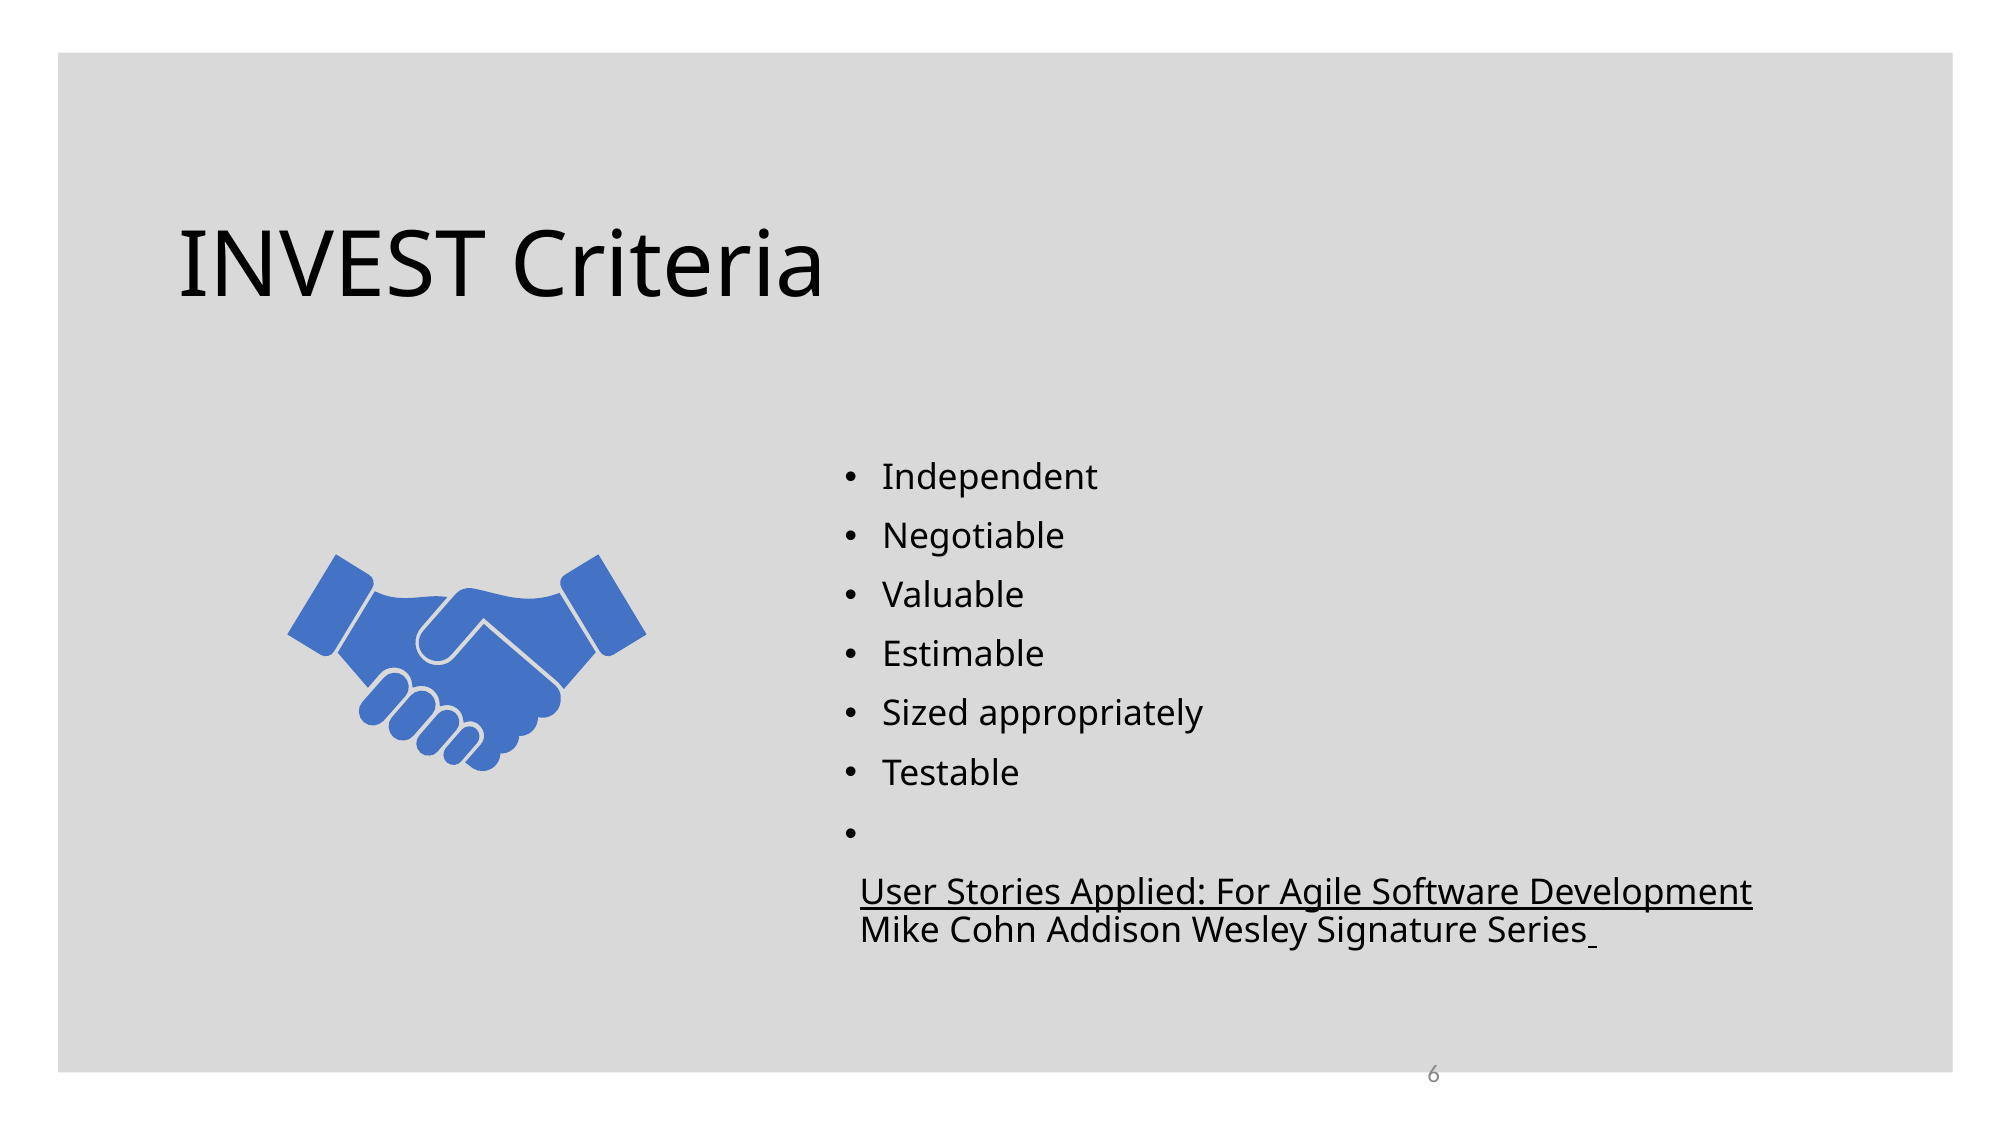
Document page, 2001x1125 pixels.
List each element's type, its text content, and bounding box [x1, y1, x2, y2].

list Independent Negotiable Valuable Estimable Sized appropriately Testable User Stories Applied: For Agile Software Development Mike Cohn Addison Wesley Signature Series [829, 451, 1848, 967]
title INVEST Criteria [163, 163, 1848, 371]
picture [269, 465, 665, 862]
text_box [58, 53, 1953, 1072]
text_box 6 [1412, 1042, 1863, 1103]
